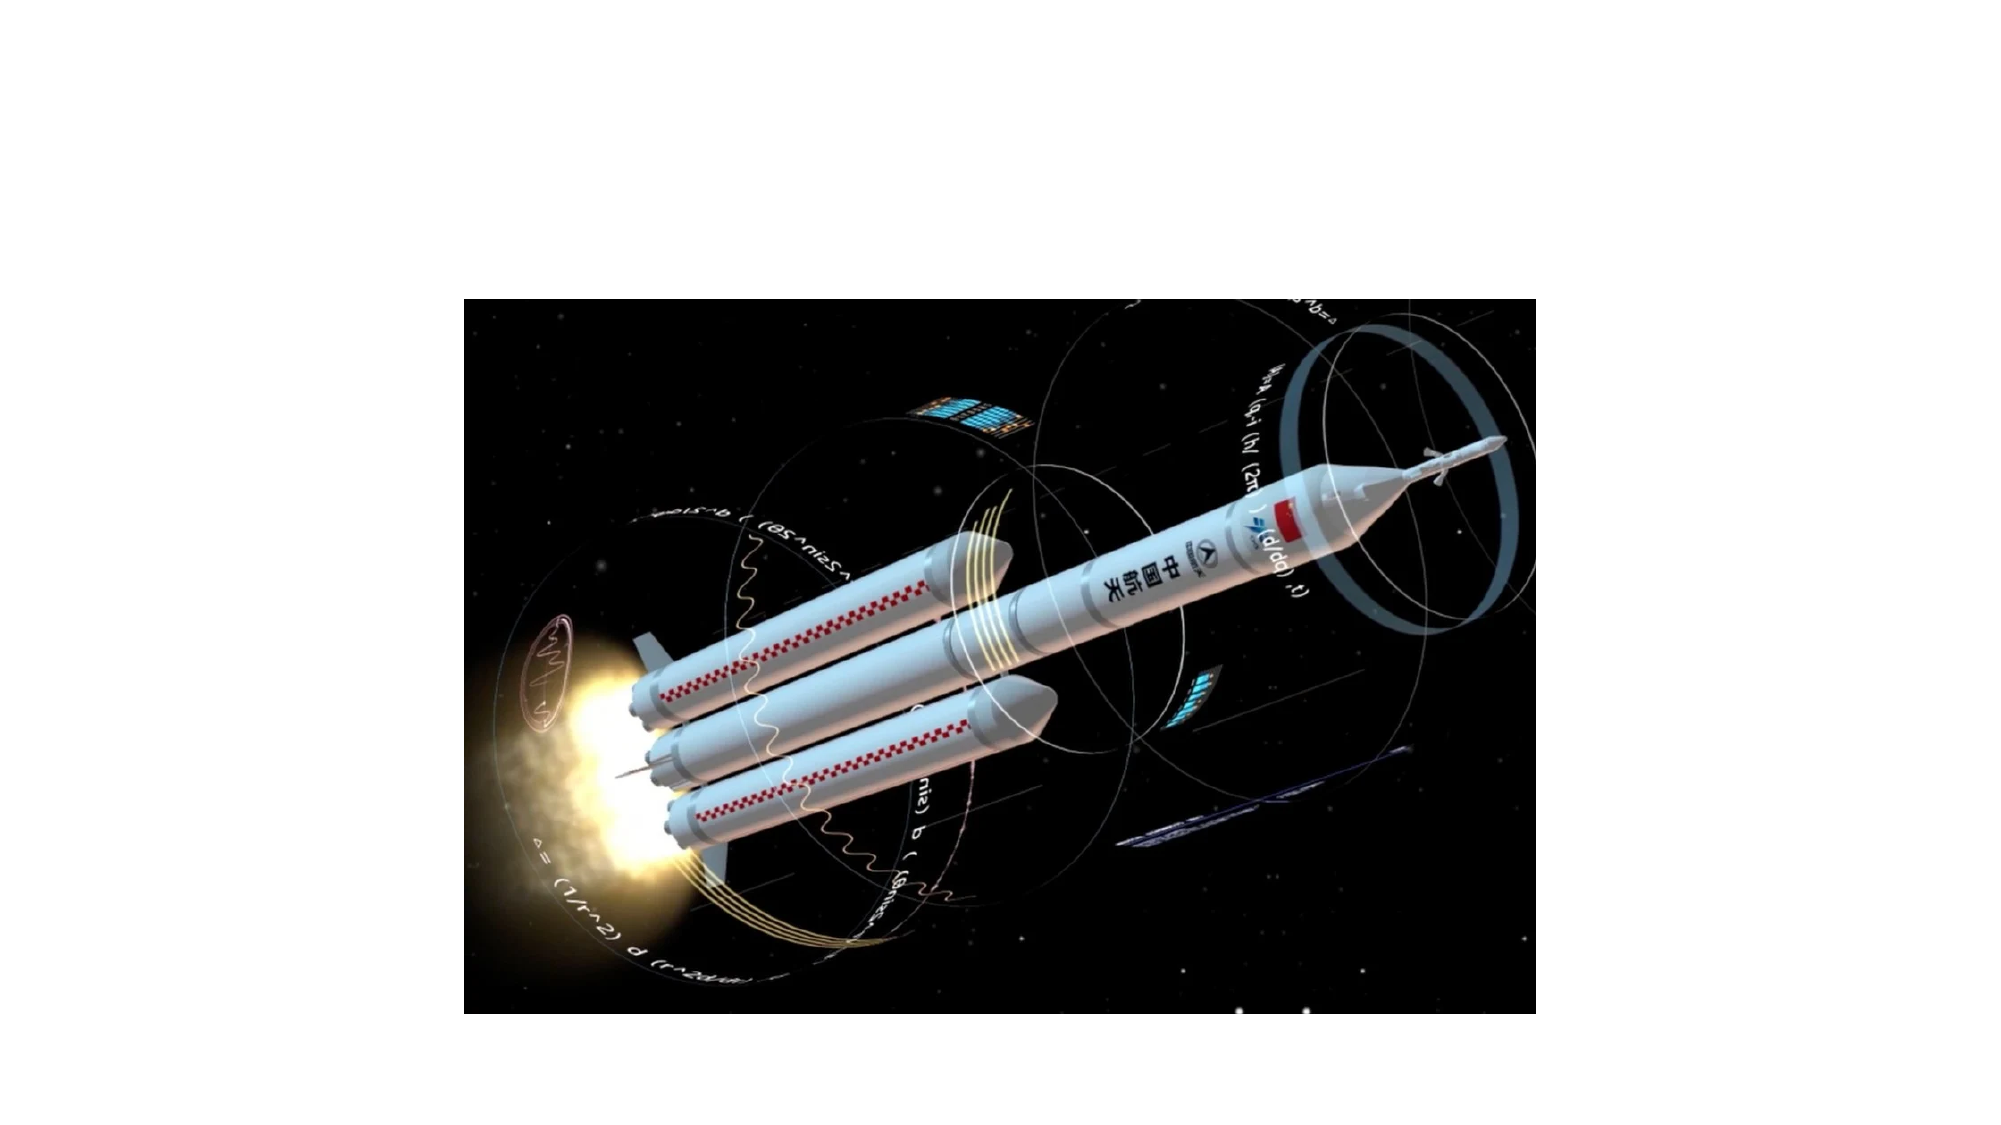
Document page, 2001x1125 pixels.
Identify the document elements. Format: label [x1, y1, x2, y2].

picture [464, 299, 1536, 1014]
